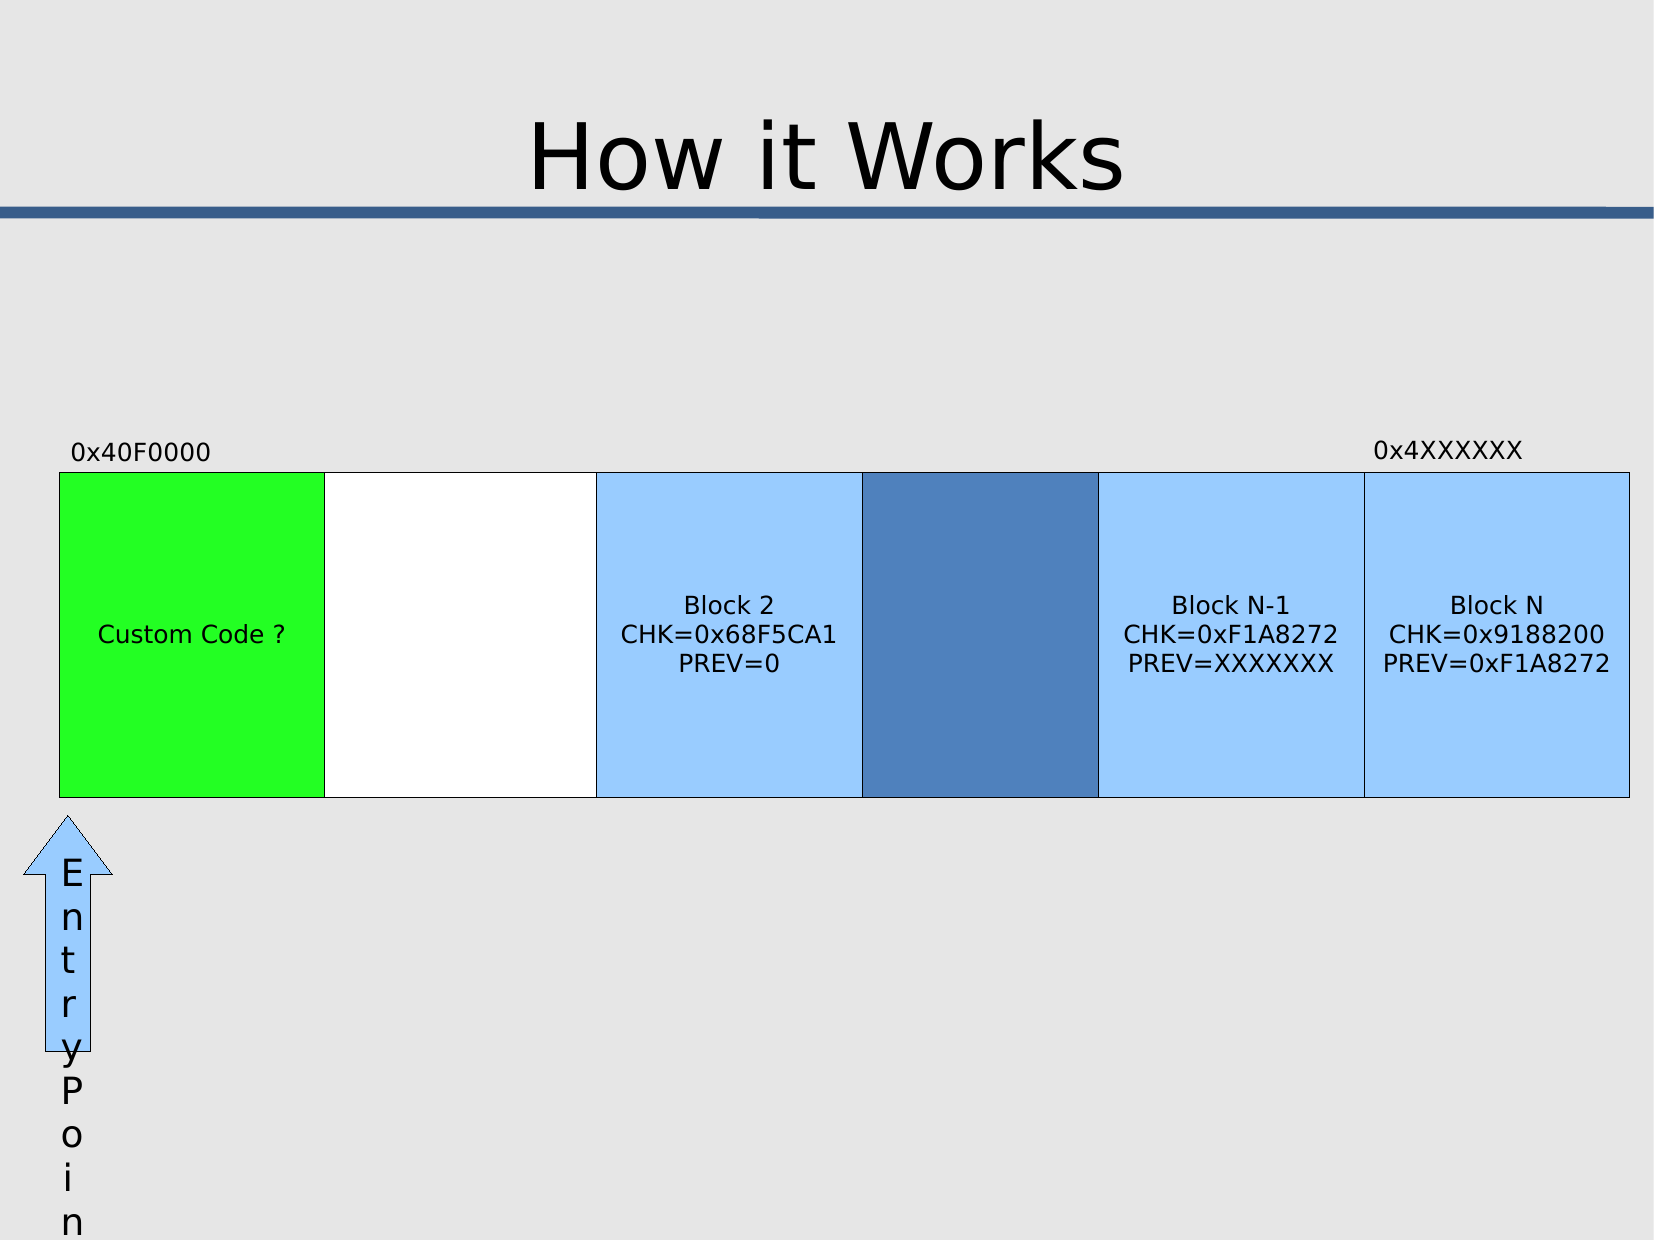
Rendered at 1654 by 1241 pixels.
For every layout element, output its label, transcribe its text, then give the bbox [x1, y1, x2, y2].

text_box Entry Point [23, 815, 113, 1052]
title How it Works [82, 56, 1571, 250]
text_box [863, 472, 1098, 798]
text_box 0x40F0000 [55, 431, 227, 476]
text_box Block N-1 CHK=0xF1A8272 PREV=XXXXXXX [1098, 472, 1365, 798]
text_box Custom Code ? [59, 472, 325, 798]
text_box Block 2 CHK=0x68F5CA1 PREV=0 [596, 472, 863, 798]
text_box 0x4XXXXXX [1358, 428, 1539, 473]
text_box Block N CHK=0x9188200 PREV=0xF1A8272 [1365, 472, 1630, 798]
text_box [325, 472, 596, 798]
